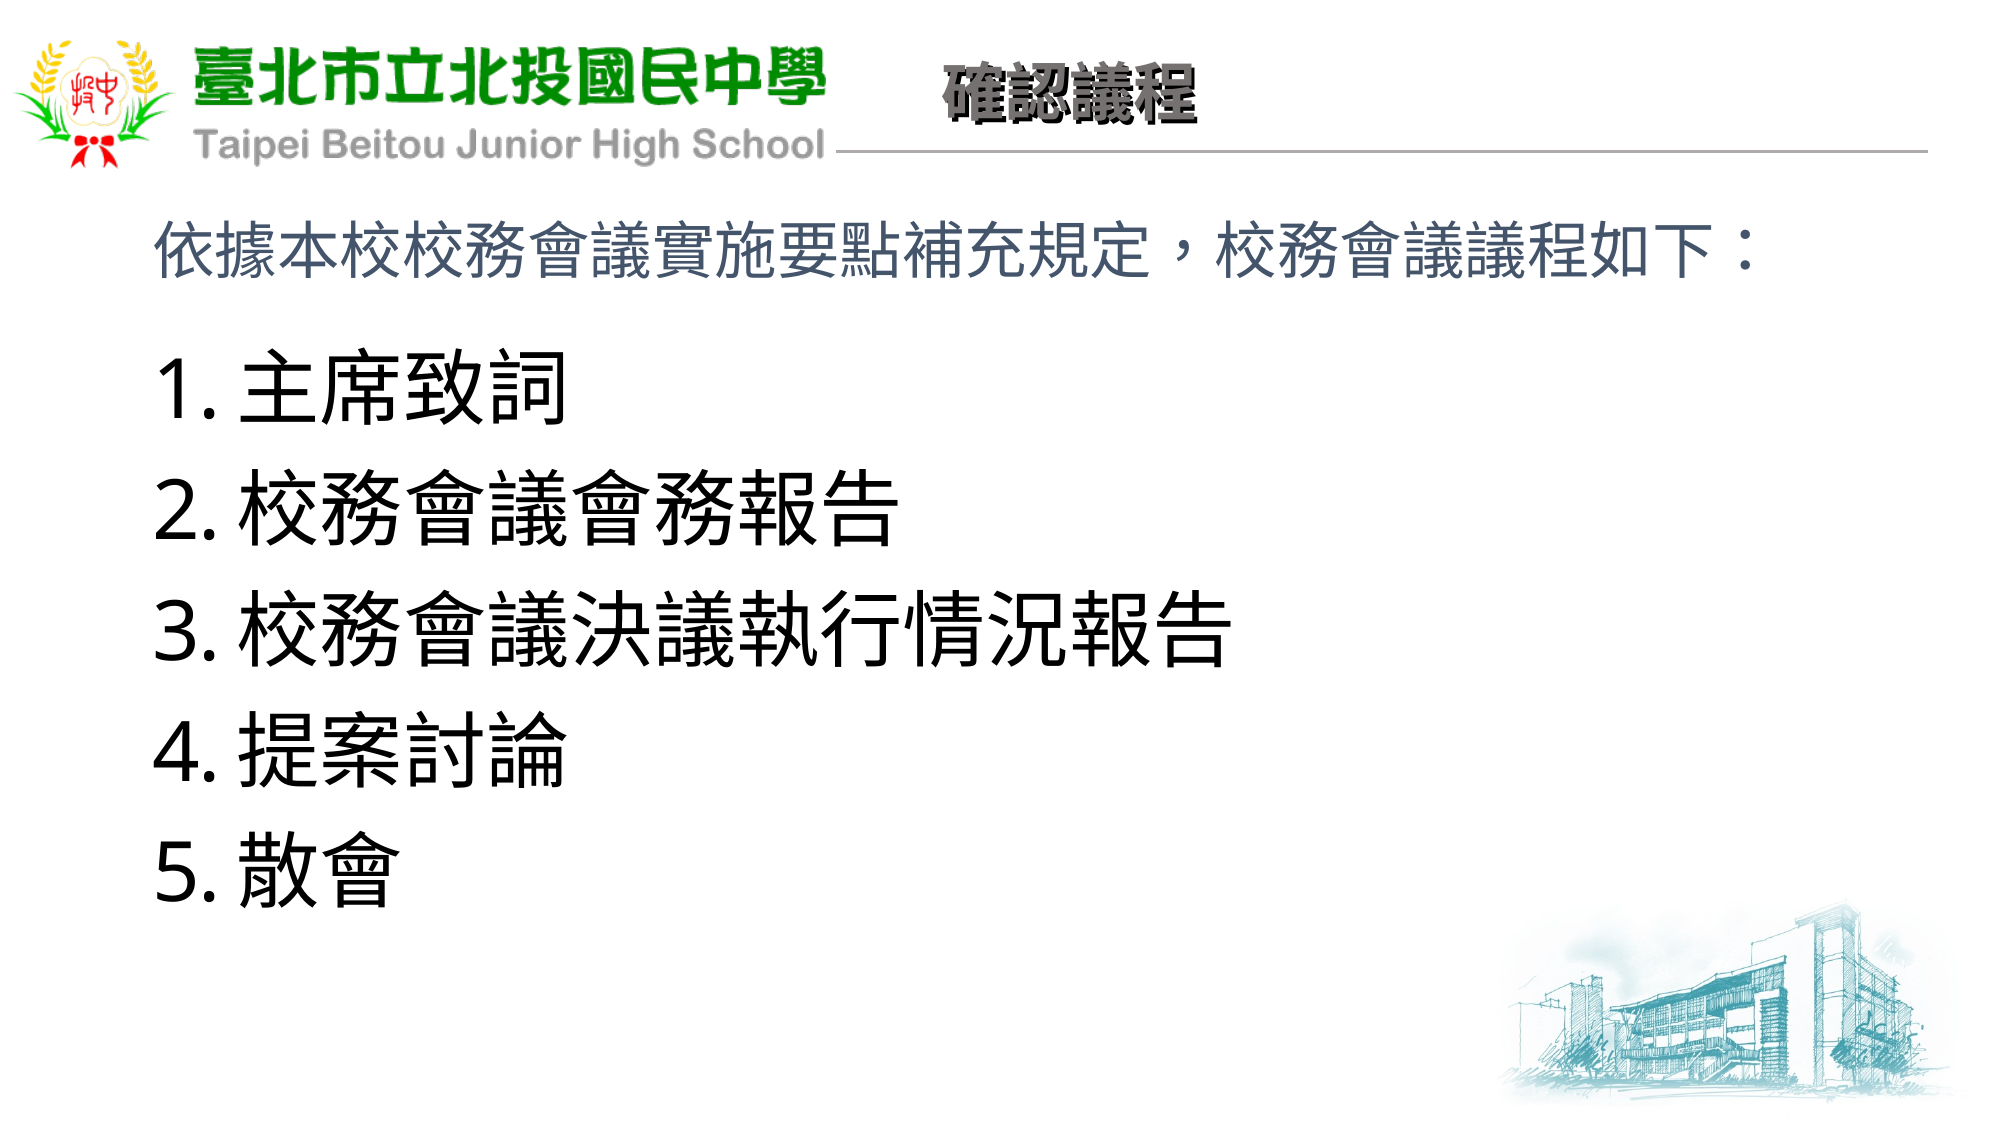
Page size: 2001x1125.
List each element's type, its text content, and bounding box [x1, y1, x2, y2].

text_box 依據本校校務會議實施要點補充規定，校務會議議程如下： [137, 209, 1863, 306]
list 主席致詞 校務會議會務報告 校務會議決議執行情況報告 提案討論 散會 [137, 328, 1863, 1014]
title 確認議程 [926, 52, 1929, 137]
